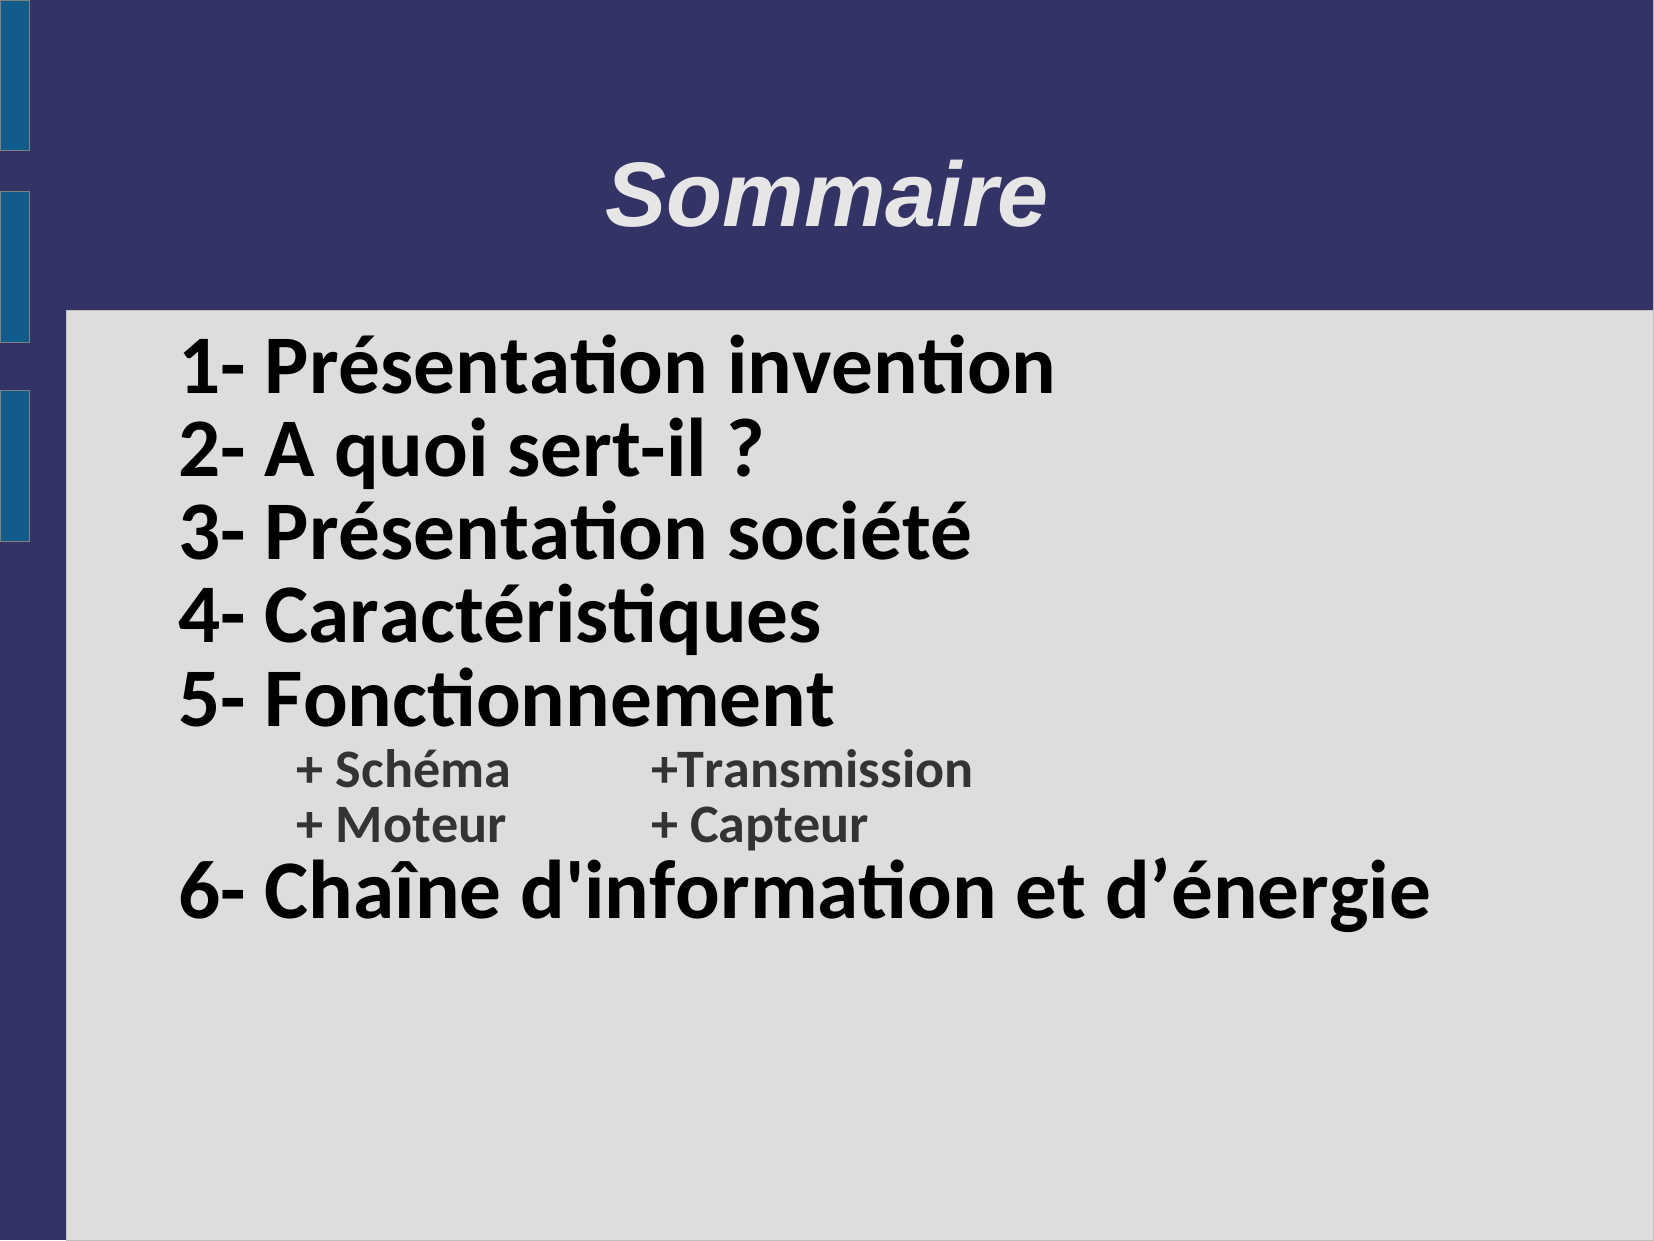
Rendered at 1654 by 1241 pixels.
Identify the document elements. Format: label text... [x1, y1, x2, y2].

title Sommaire [121, 91, 1534, 299]
text_box 1- Présentation invention 2- A quoi sert-il ? 3- Présentation société 4- Caractéristiques 5- Fonctionnement + Schéma +Transmission + Moteur + Capteur 6- Chaîne d'information et d’énergie [178, 330, 1570, 1241]
